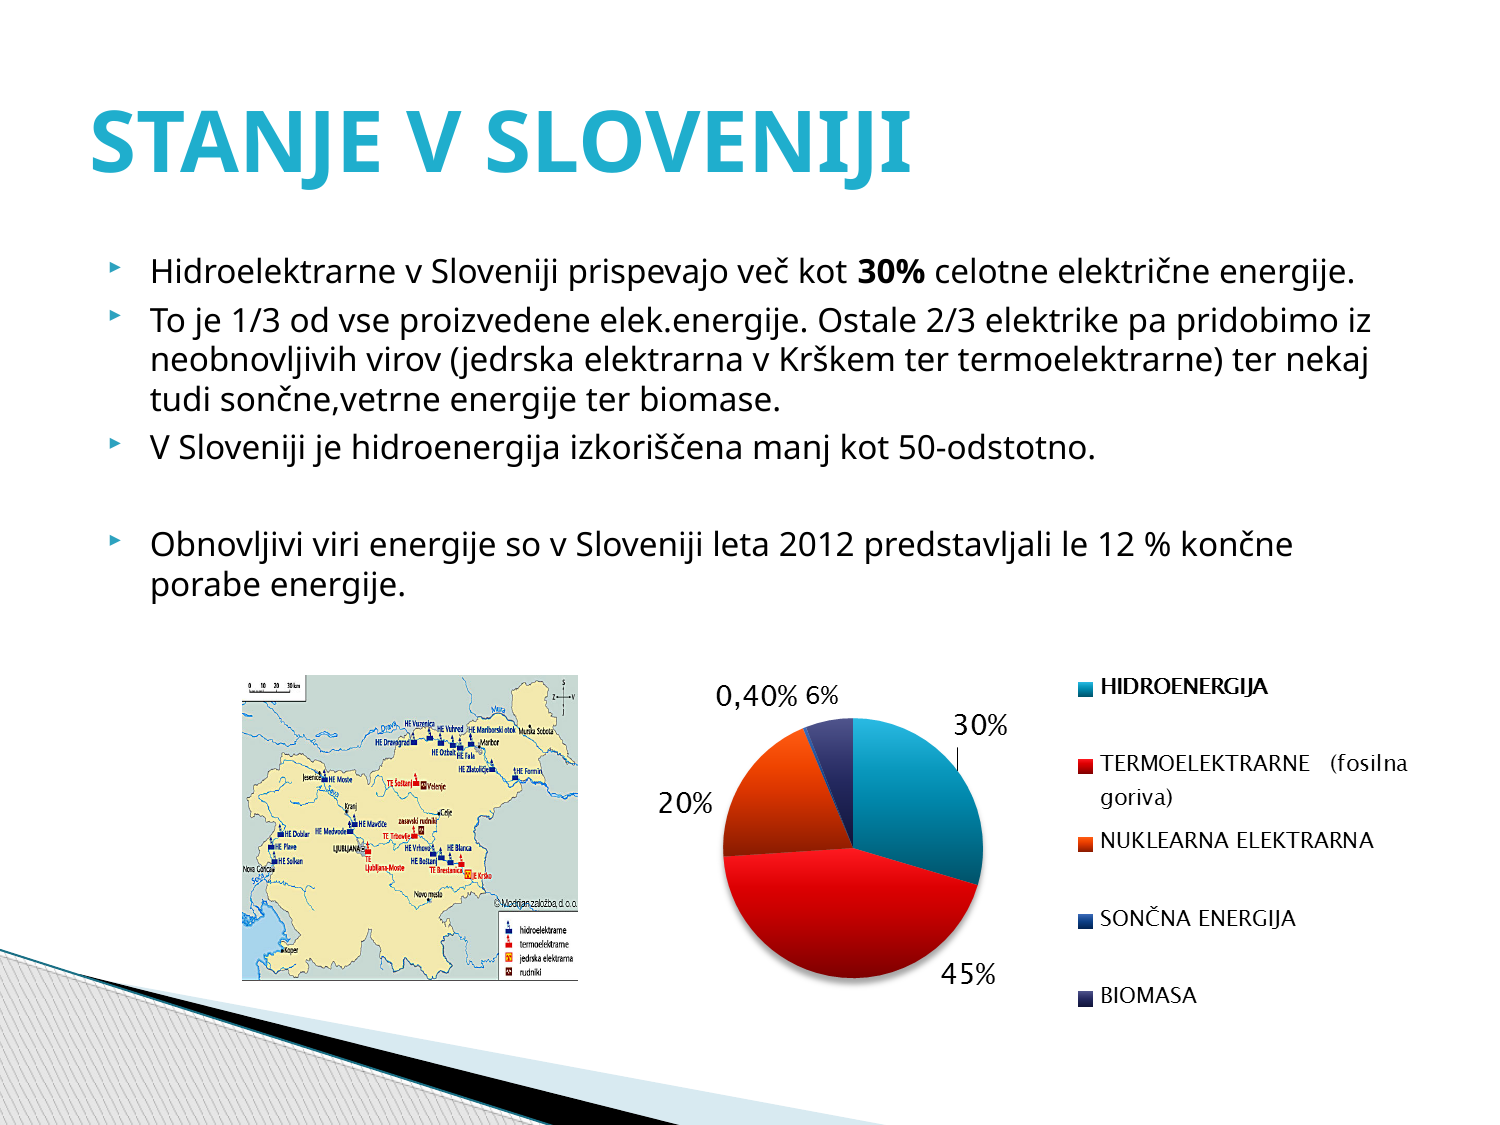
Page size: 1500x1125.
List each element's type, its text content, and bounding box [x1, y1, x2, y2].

picture [622, 506, 1430, 1063]
title STANJE V SLOVENIJI [75, 45, 1425, 233]
chart [623, 507, 1432, 1064]
picture [242, 675, 578, 981]
list Hidroelektrarne v Sloveniji prispevajo več kot 30% celotne električne energije. To je 1/3 od vse proizvedene elek.energije. Ostale 2/3 elektrike pa pridobimo iz neobnovljivih virov (jedrska elektrarna v Krškem ter termoelektrarne) ter nekaj tudi sončne,vetrne energije ter biomase. V Sloveniji je hidroenergija izkoriščena manj kot 50-odstotno. Obnovljivi viri energije so v Sloveniji leta 2012 predstavljali le 12 % končne porabe energije. [75, 242, 1425, 986]
